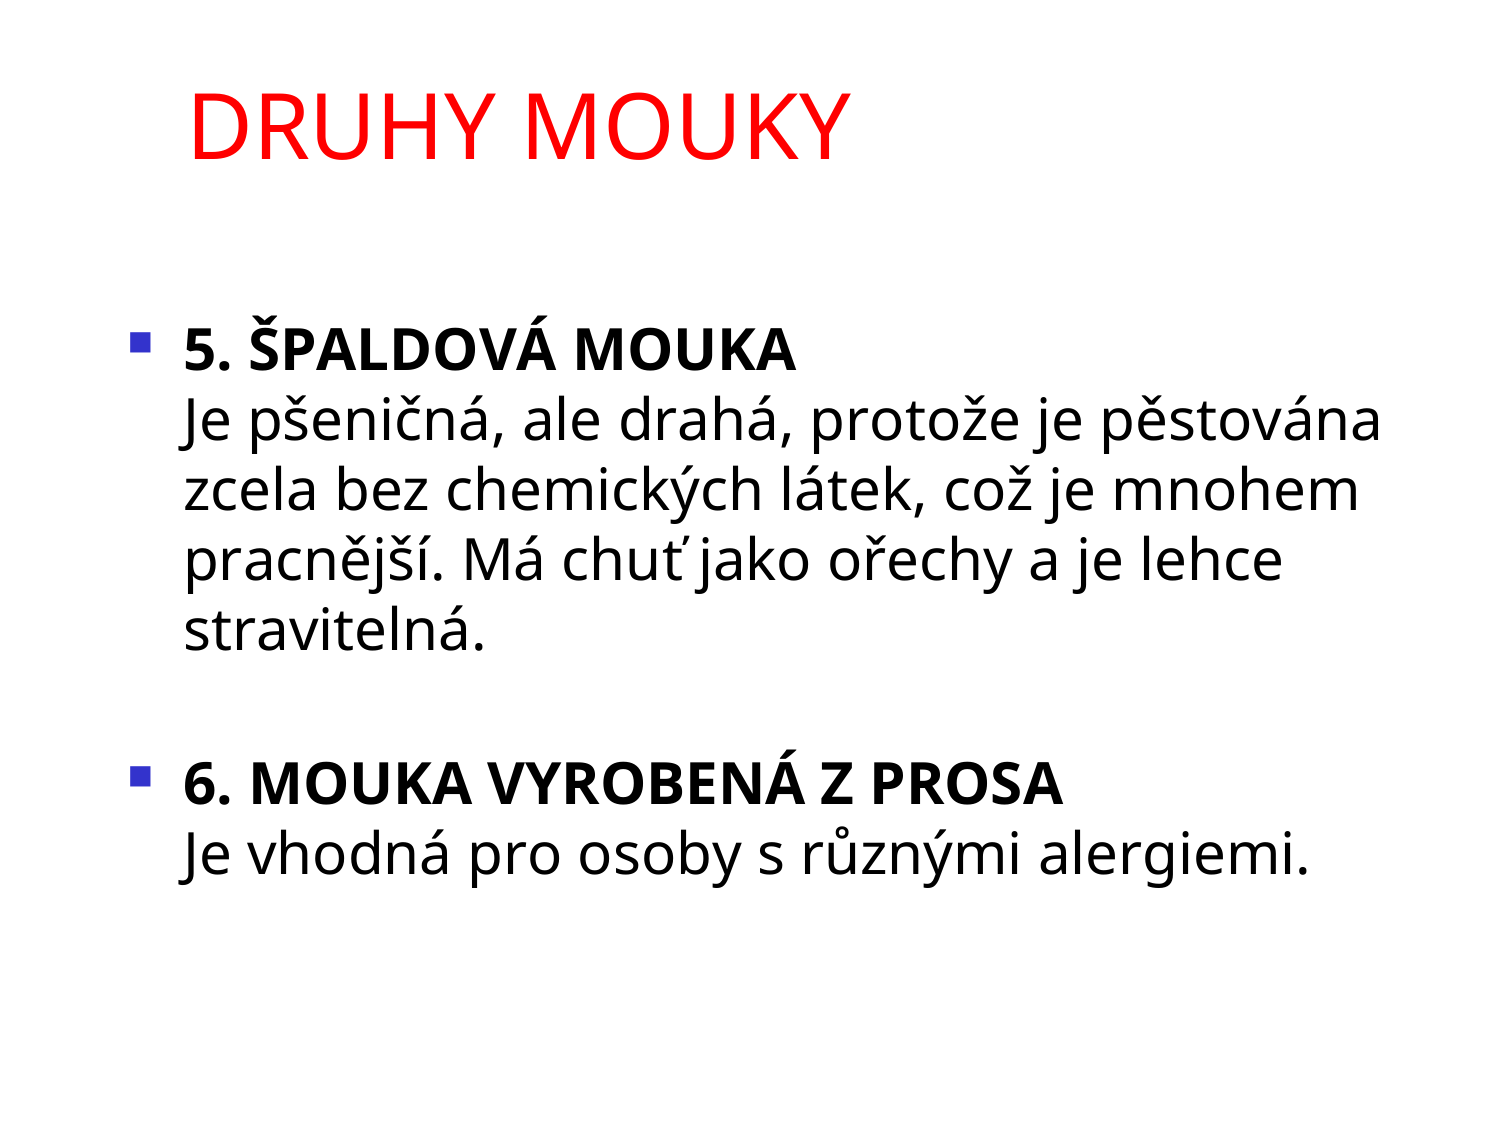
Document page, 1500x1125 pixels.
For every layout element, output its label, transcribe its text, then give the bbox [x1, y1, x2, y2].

list 5. ŠPALDOVÁ MOUKA Je pšeničná, ale drahá, protože je pěstována zcela bez chemických látek, což je mnohem pracnější. Má chuť jako ořechy a je lehce stravitelná. 6. MOUKA VYROBENÁ Z PROSA Je vhodná pro osoby s různými alergiemi. [112, 220, 1500, 1125]
title DRUHY MOUKY [171, 0, 1450, 186]
